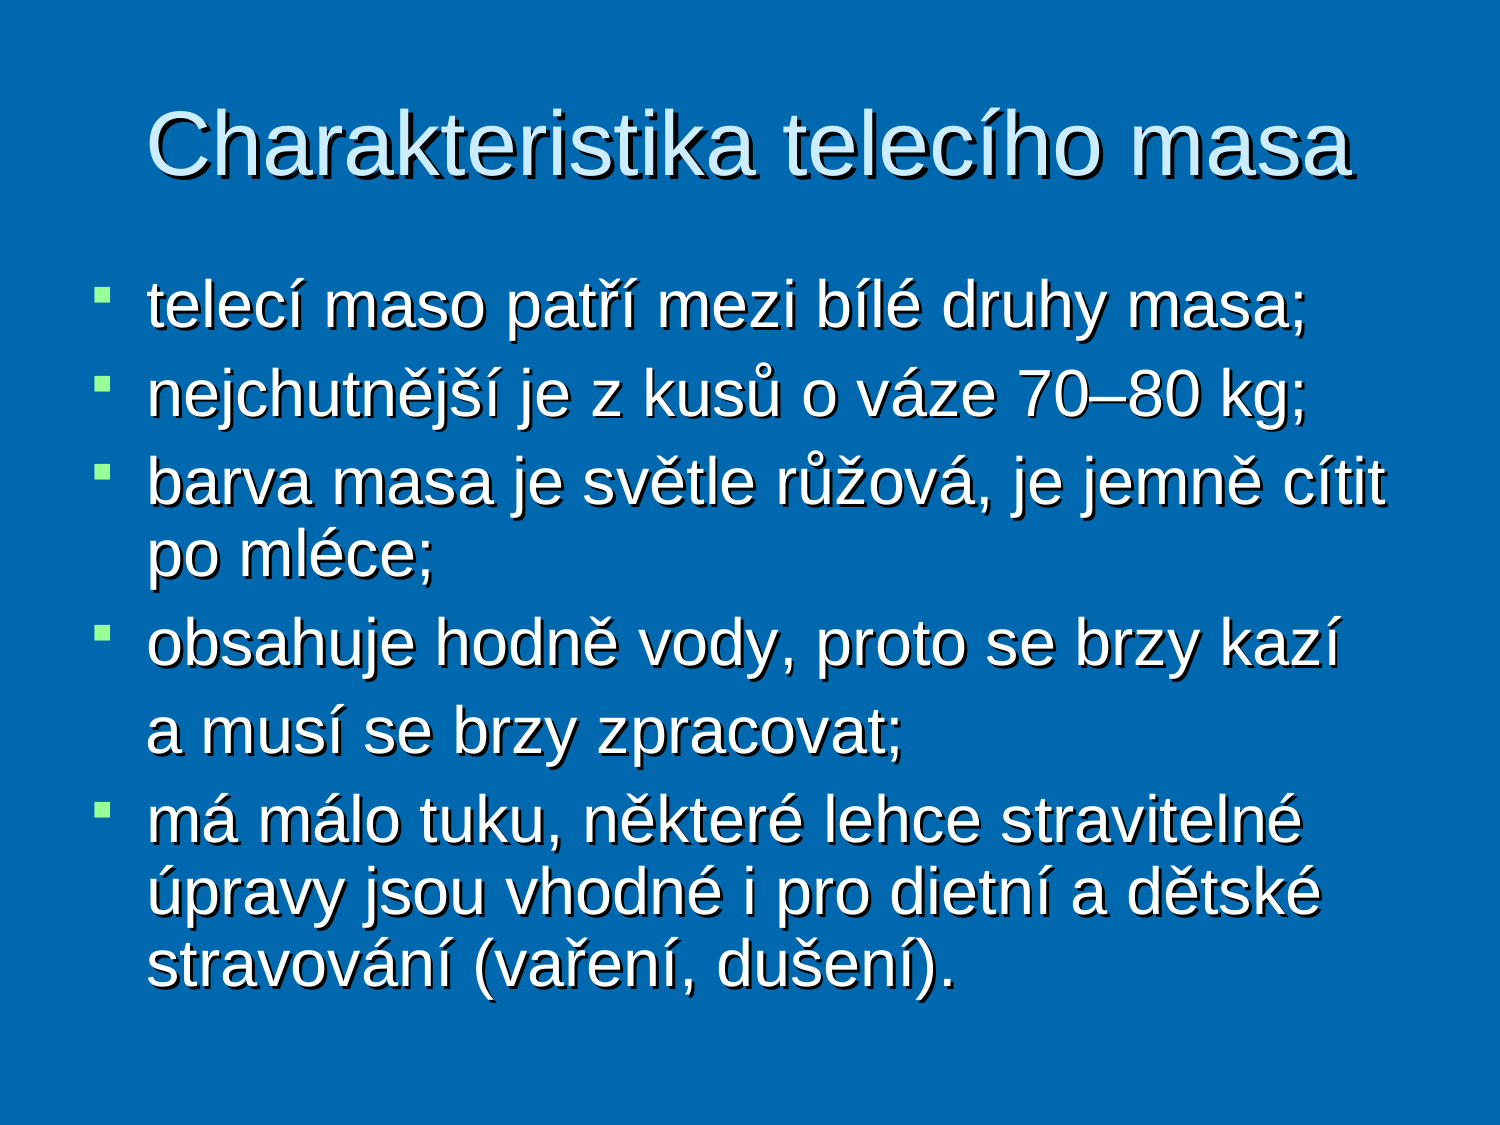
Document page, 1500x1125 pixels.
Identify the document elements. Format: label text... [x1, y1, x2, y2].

title Charakteristika telecího masa [75, 45, 1426, 233]
list telecí maso patří mezi bílé druhy masa; nejchutnější je z kusů o váze 70–80 kg; barva masa je světle růžová, je jemně cítit po mléce; obsahuje hodně vody, proto se brzy kazí a musí se brzy zpracovat; má málo tuku, některé lehce stravitelné úpravy jsou vhodné i pro dietní a dětské stravování (vaření, dušení). [75, 262, 1426, 1047]
